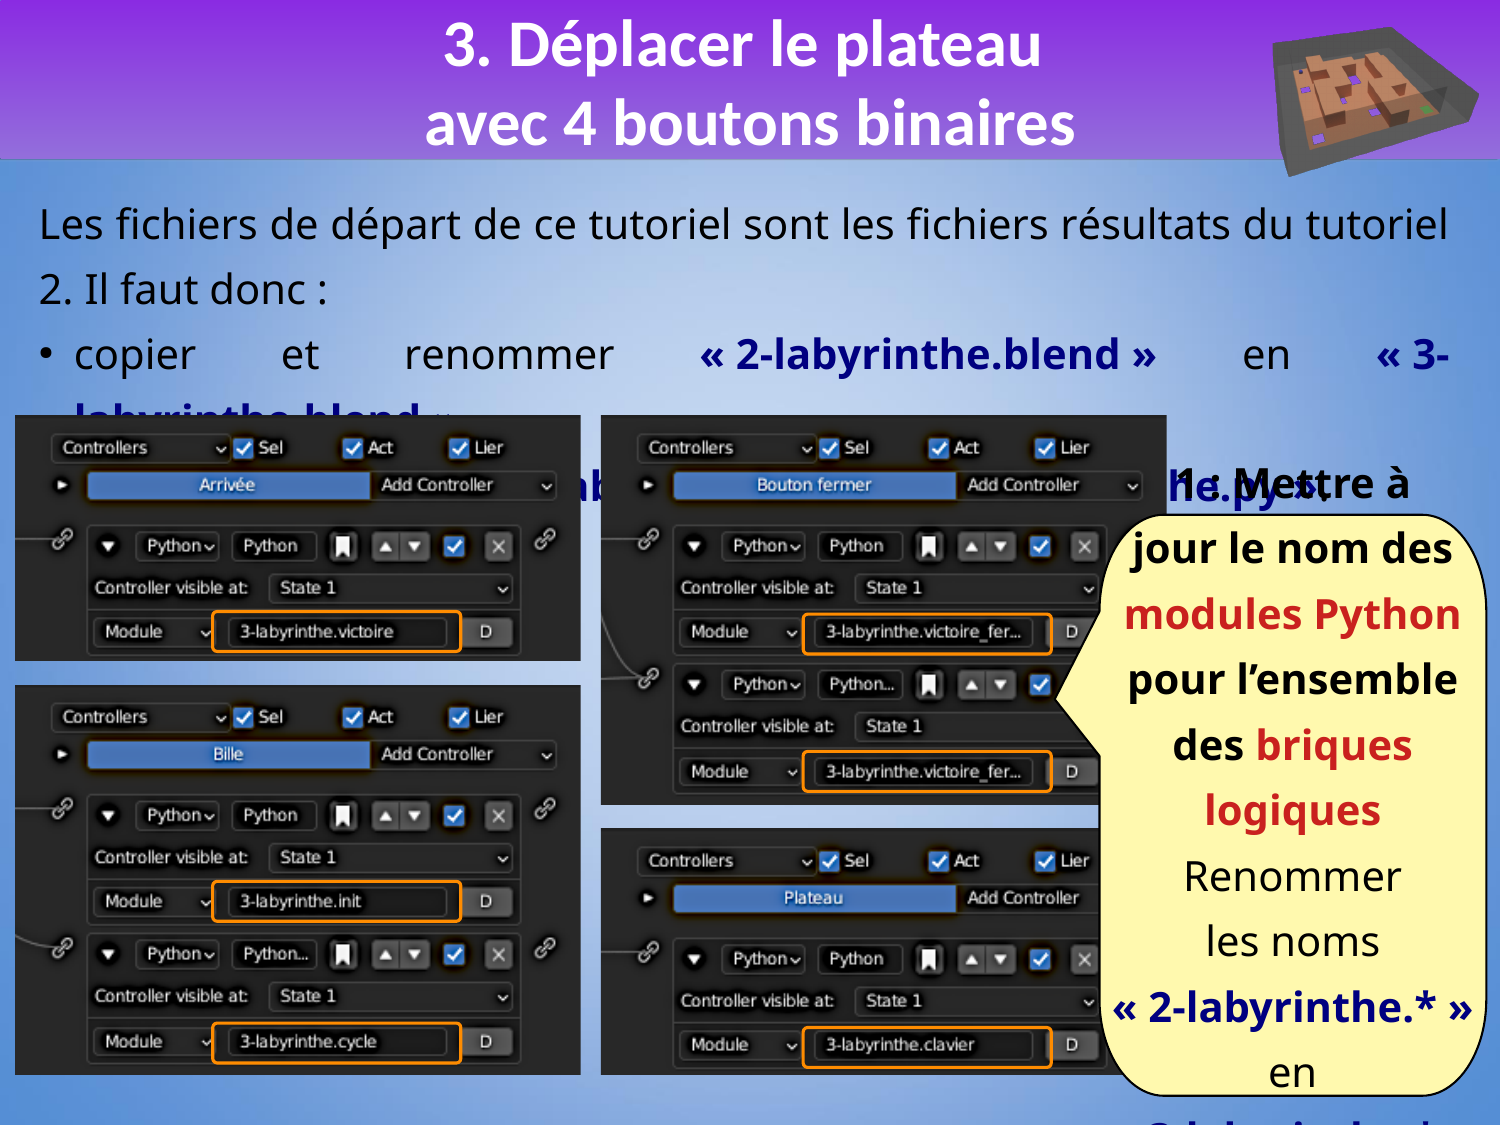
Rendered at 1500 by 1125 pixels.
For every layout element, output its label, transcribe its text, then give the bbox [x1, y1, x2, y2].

text_box Les fichiers de départ de ce tutoriel sont les fichiers résultats du tutoriel 2. Il faut donc : copier et renommer « 2-labyrinthe.blend » en « 3-labyrinthe.blend », copier et renommer « 2-labyrinthe.py» en « 3-labyrinthe.py ». [23, 178, 1465, 386]
text_box 1 : Mettre à jour le nom des modules Python pour l’ensemble des briques logiques Renommer les noms « 2-labyrinthe.* » en « 3-labyrinthe.* » [1054, 514, 1487, 1096]
picture [0, 27, 1500, 1125]
text_box 3. Déplacer le plateau avec 4 boutons binaires [0, 0, 1500, 159]
